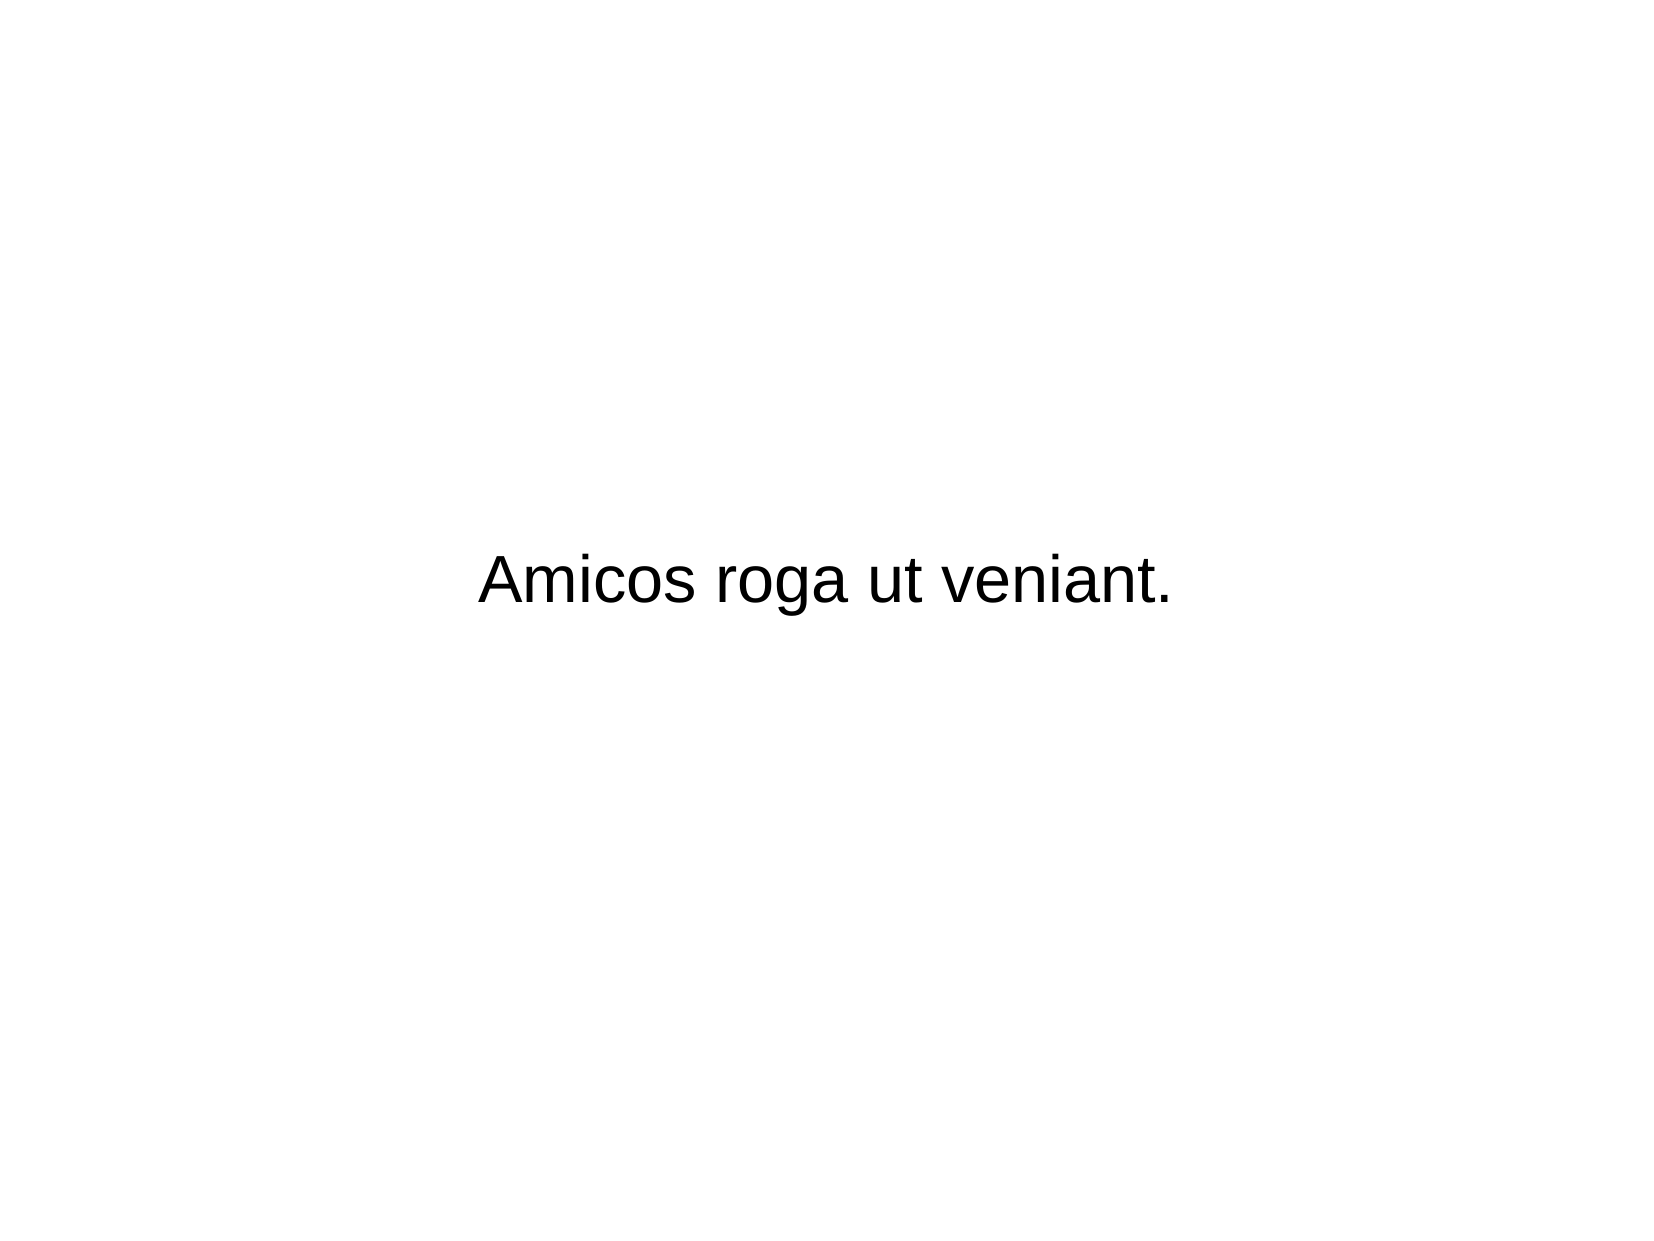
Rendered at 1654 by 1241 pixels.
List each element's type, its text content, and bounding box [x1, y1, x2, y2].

subtitle Amicos roga ut veniant. [82, 56, 1571, 1102]
